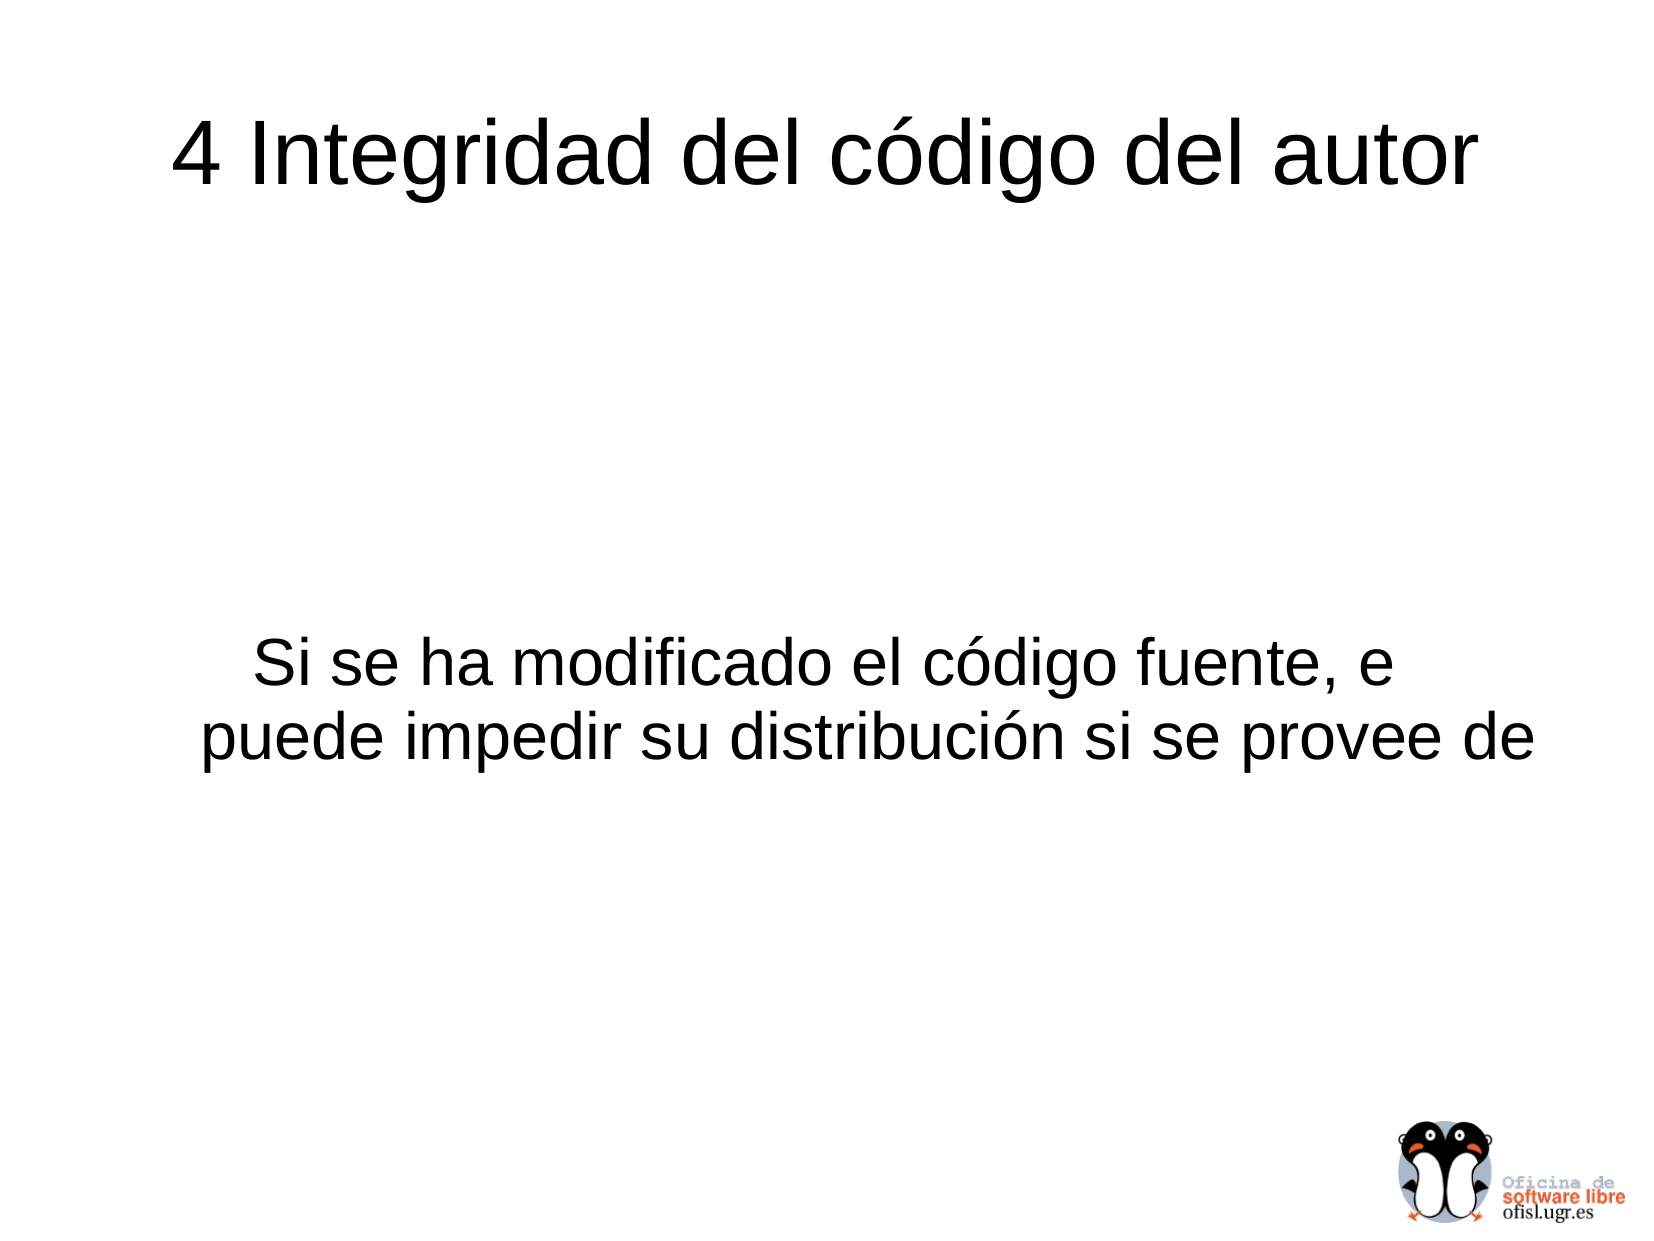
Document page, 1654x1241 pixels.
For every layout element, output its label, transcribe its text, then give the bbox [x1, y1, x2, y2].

picture [1398, 1121, 1625, 1223]
title 4 Integridad del código del autor [82, 56, 1571, 250]
subtitle Si se ha modificado el código fuente, e puede impedir su distribución si se provee de [82, 297, 1571, 1102]
